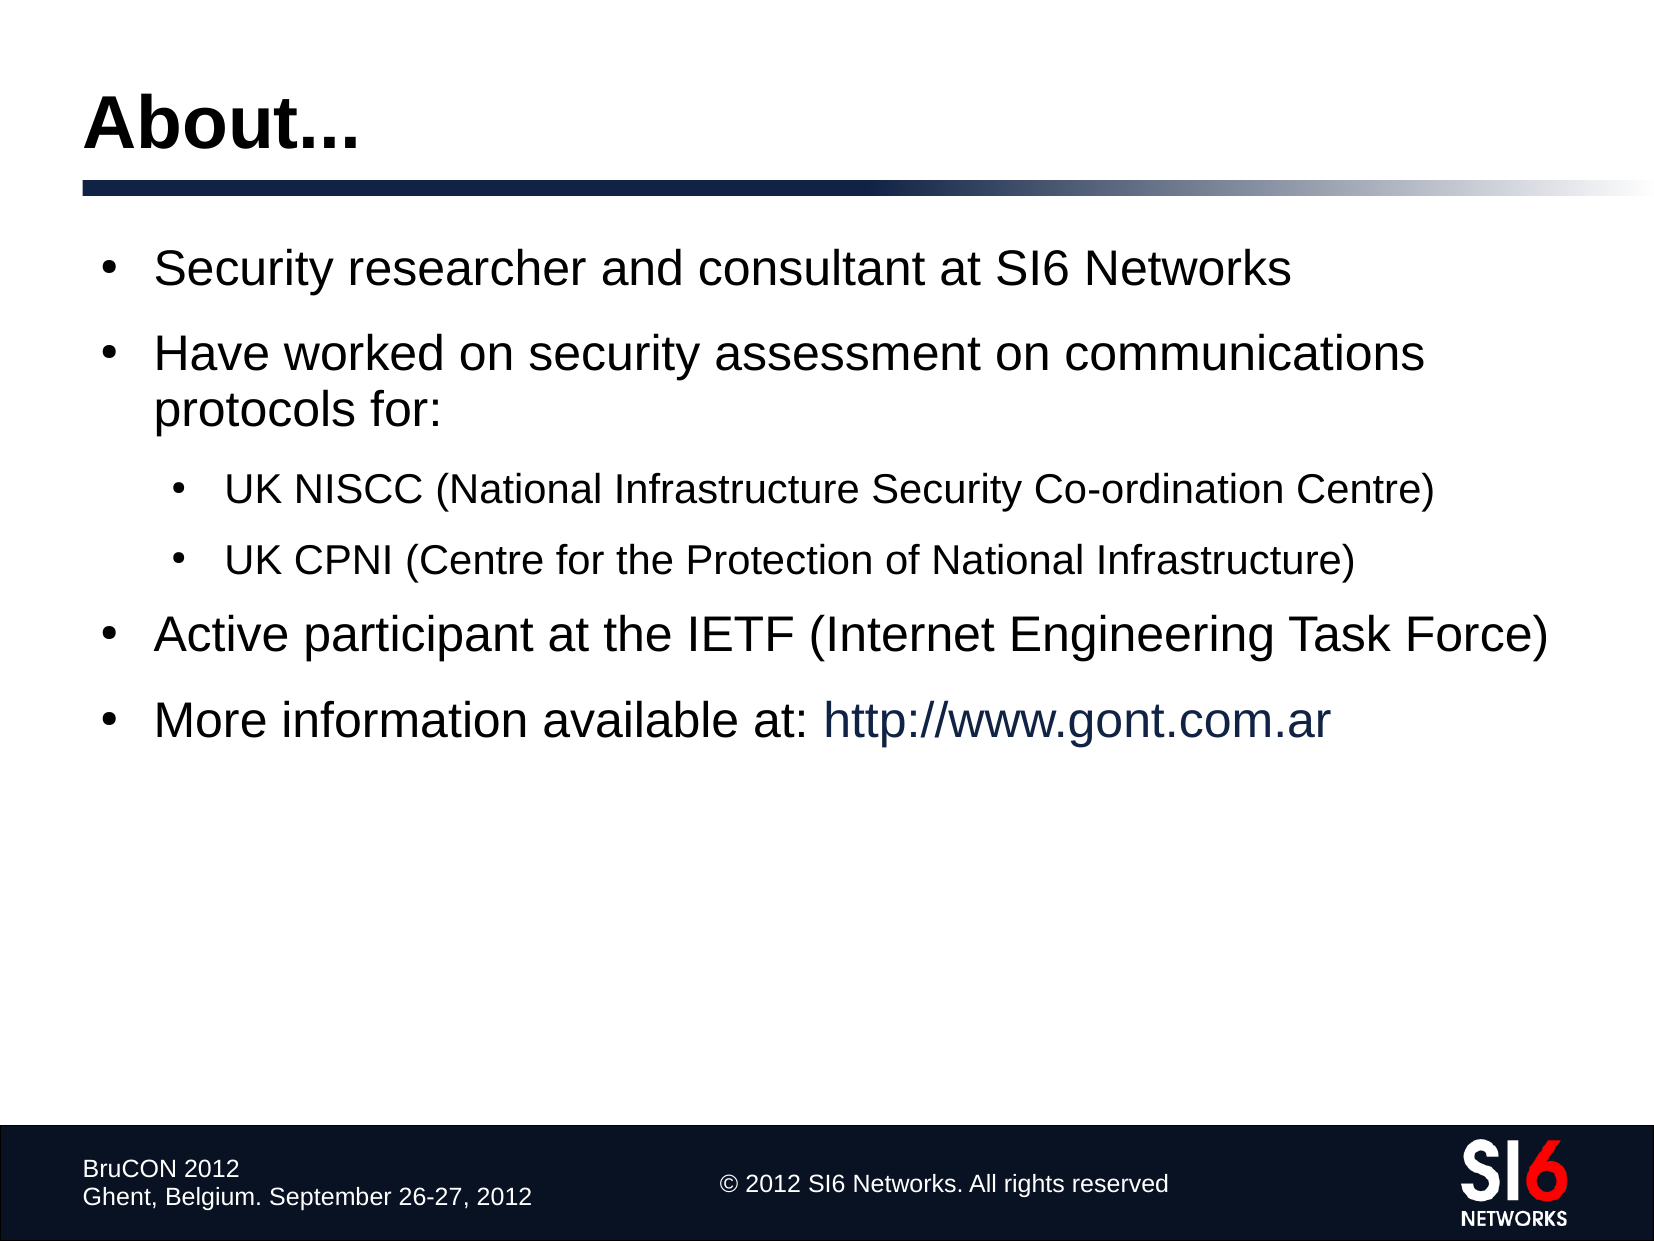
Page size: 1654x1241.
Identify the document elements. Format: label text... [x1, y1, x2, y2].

picture [1461, 1139, 1567, 1226]
list Security researcher and consultant at SI6 Networks Have worked on security assessment on communications protocols for: UK NISCC (National Infrastructure Security Co-ordination Centre) UK CPNI (Centre for the Protection of National Infrastructure) Active participant at the IETF (Internet Engineering Task Force) More information available at: http://www.gont.com.ar [82, 240, 1571, 1059]
title About... [82, 49, 1571, 196]
